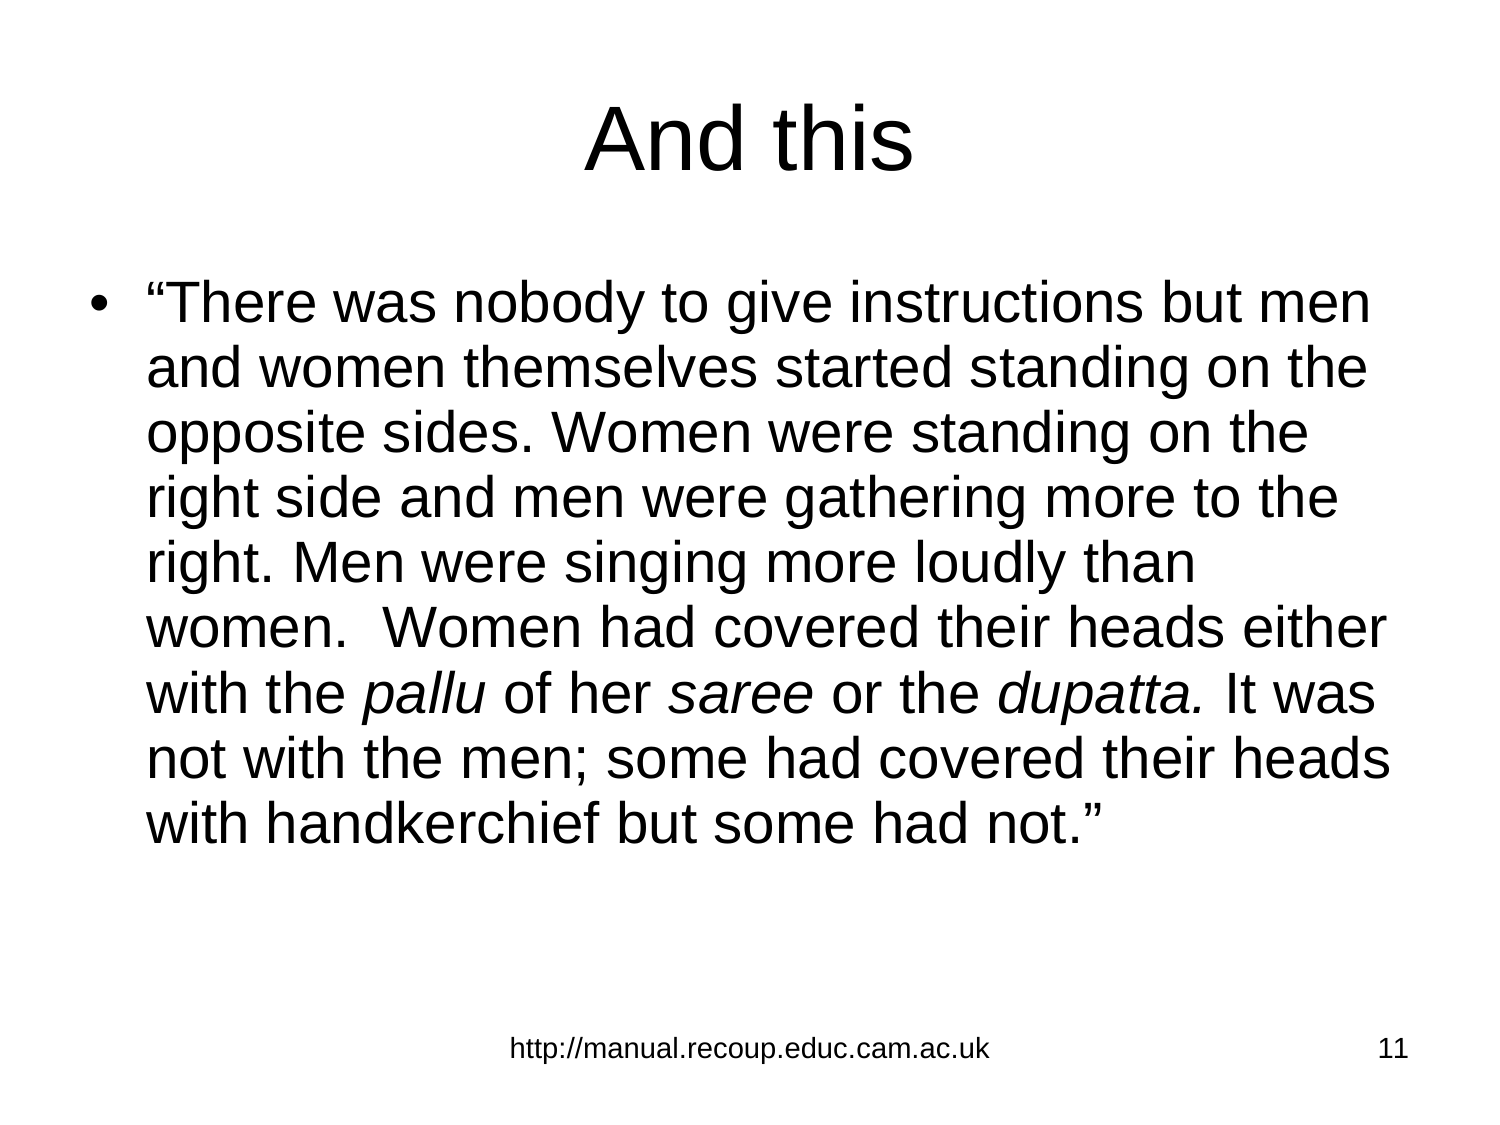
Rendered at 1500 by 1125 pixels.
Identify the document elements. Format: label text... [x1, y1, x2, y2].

title And this [75, 45, 1426, 233]
list “There was nobody to give instructions but men and women themselves started standing on the opposite sides. Women were standing on the right side and men were gathering more to the right. Men were singing more loudly than women. Women had covered their heads either with the pallu of her saree or the dupatta. It was not with the men; some had covered their heads with handkerchief but some had not.” [75, 262, 1426, 1006]
